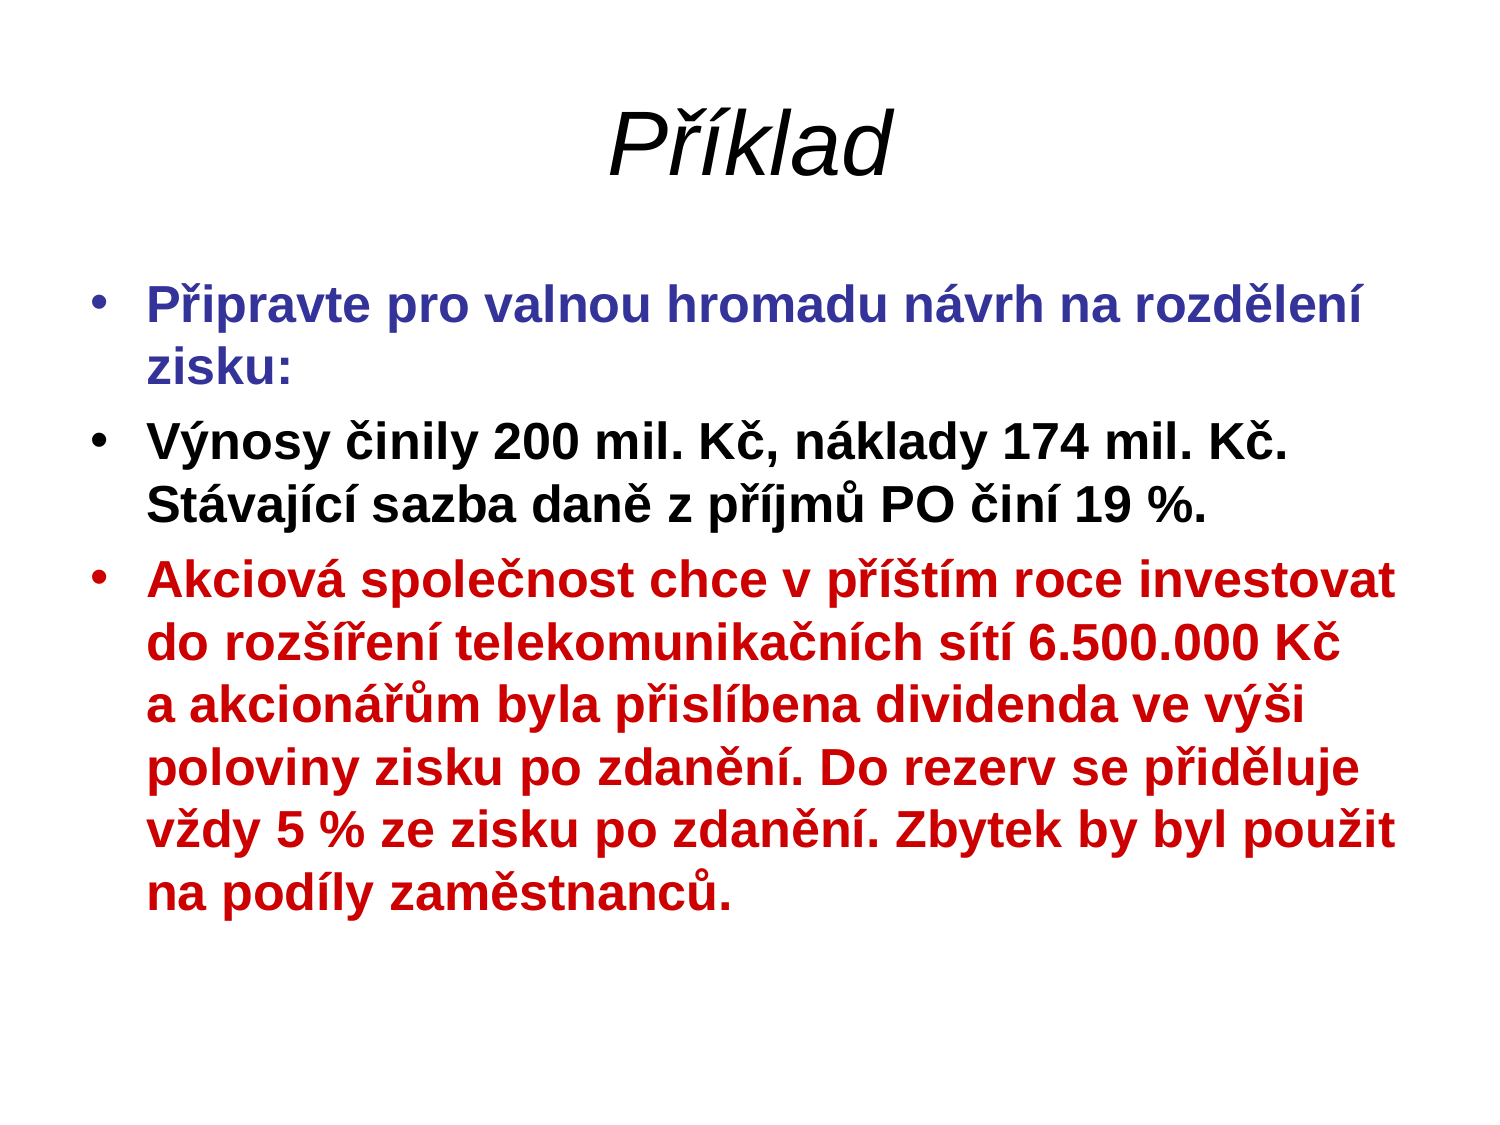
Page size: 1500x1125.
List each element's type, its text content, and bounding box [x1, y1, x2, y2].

list Připravte pro valnou hromadu návrh na rozdělení zisku: Výnosy činily 200 mil. Kč, náklady 174 mil. Kč. Stávající sazba daně z příjmů PO činí 19 %. Akciová společnost chce v příštím roce investovat do rozšíření telekomunikačních sítí 6.500.000 Kč a akcionářům byla přislíbena dividenda ve výši poloviny zisku po zdanění. Do rezerv se přiděluje vždy 5 % ze zisku po zdanění. Zbytek by byl použit na podíly zaměstnanců. [75, 262, 1426, 1006]
title Příklad [75, 45, 1426, 233]
